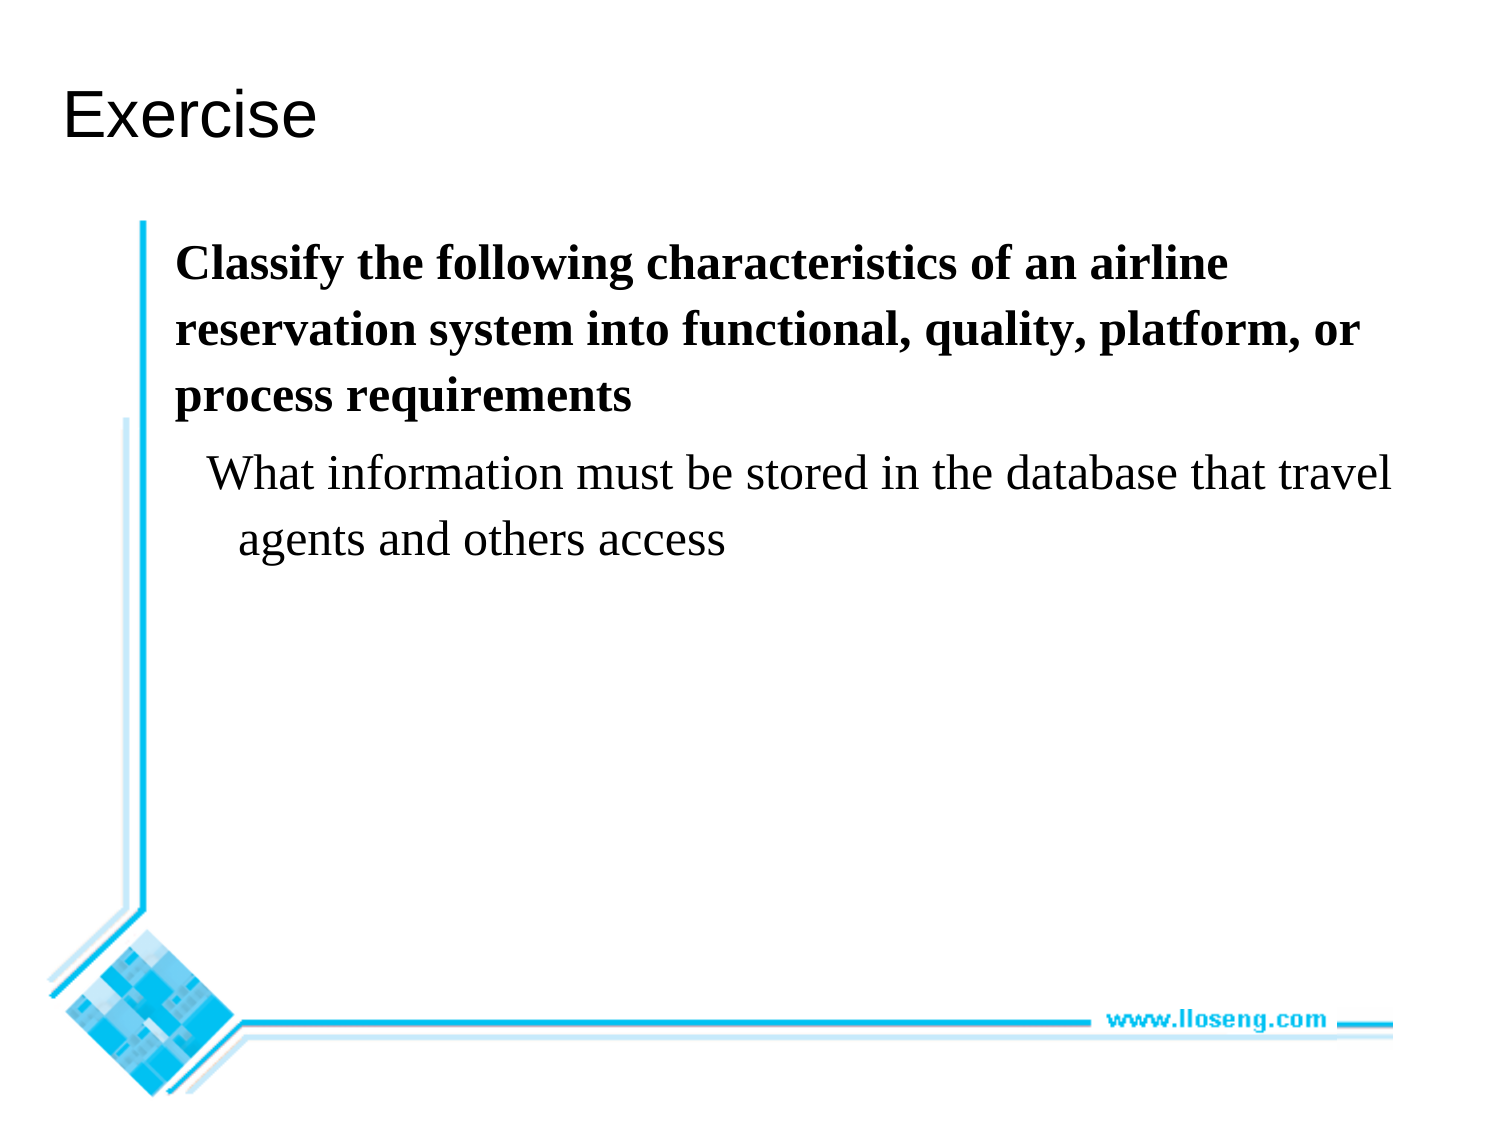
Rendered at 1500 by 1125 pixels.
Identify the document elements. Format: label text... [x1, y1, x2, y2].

list Classify the following characteristics of an airline reservation system into functional, quality, platform, or process requirements What information must be stored in the database that travel agents and others access [174, 224, 1413, 1013]
title Exercise [62, 37, 1413, 188]
picture [35, 209, 1393, 1099]
